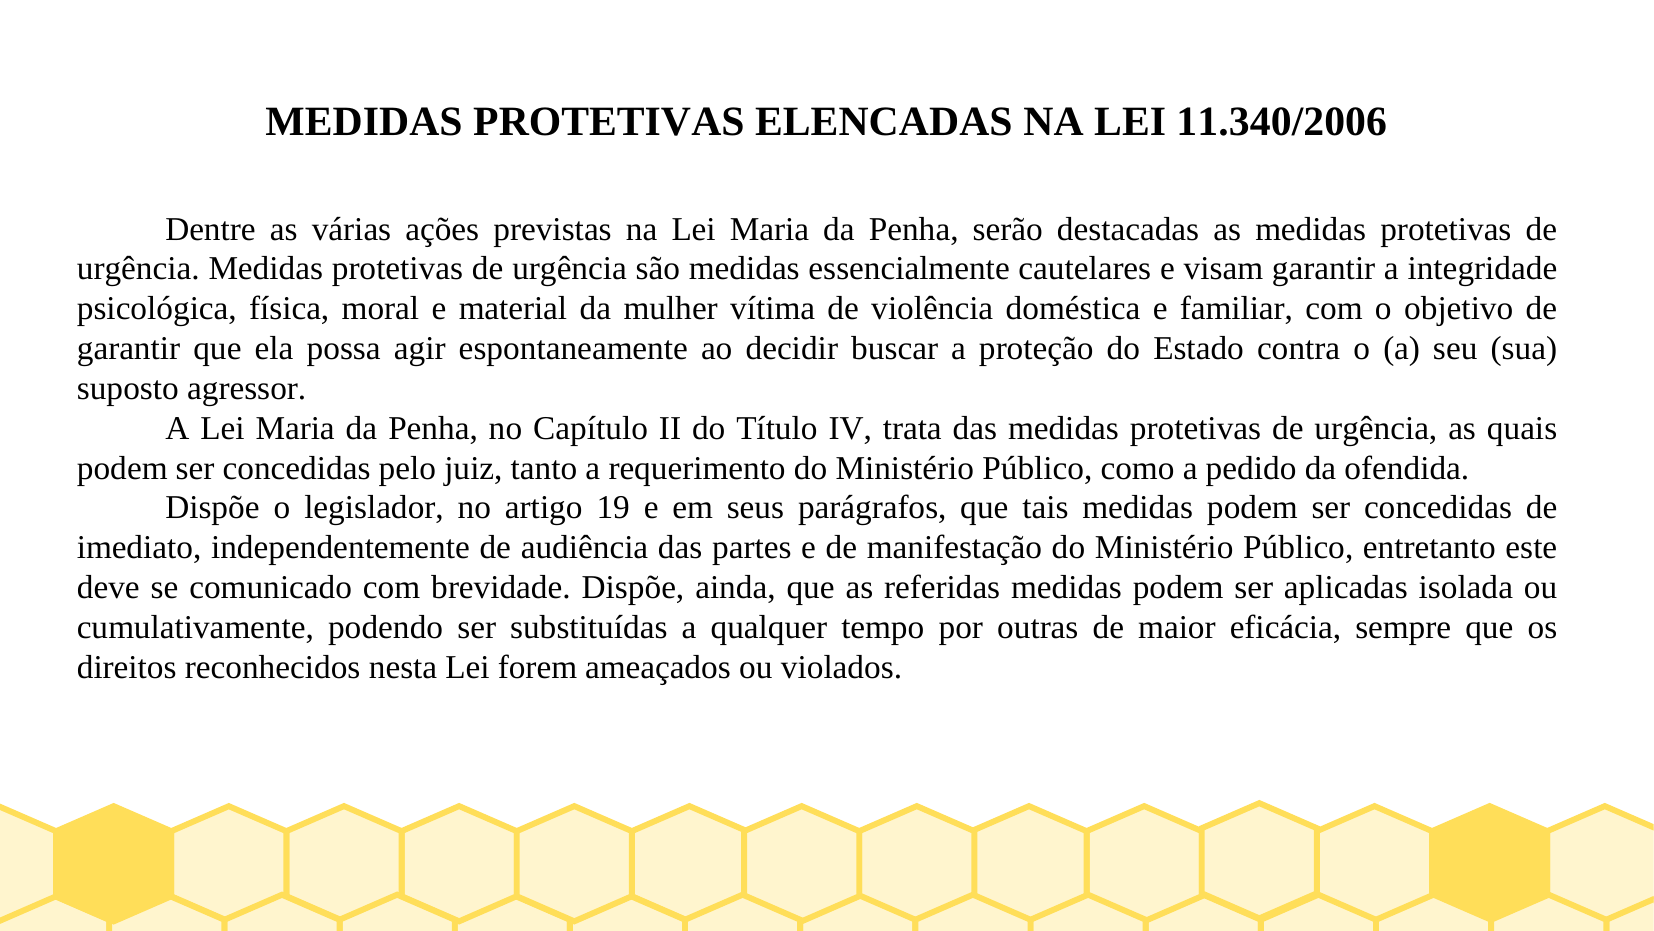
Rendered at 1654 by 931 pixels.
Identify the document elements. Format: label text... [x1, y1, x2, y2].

list Dentre as várias ações previstas na Lei Maria da Penha, serão destacadas as medidas protetivas de urgência. Medidas protetivas de urgência são medidas essencialmente cautelares e visam garantir a integridade psicológica, física, moral e material da mulher vítima de violência doméstica e familiar, com o objetivo de garantir que ela possa agir espontaneamente ao decidir buscar a proteção do Estado contra o (a) seu (sua) suposto agressor. A Lei Maria da Penha, no Capítulo II do Título IV, trata das medidas protetivas de urgência, as quais podem ser concedidas pelo juiz, tanto a requerimento do Ministério Público, como a pedido da ofendida. Dispõe o legislador, no artigo 19 e em seus parágrafos, que tais medidas podem ser concedidas de imediato, independentemente de audiência das partes e de manifestação do Ministério Público, entretanto este deve se comunicado com brevidade. Dispõe, ainda, que as referidas medidas podem ser aplicadas isolada ou cumulativamente, podendo ser substituídas a qualquer tempo por outras de maior eficácia, sempre que os direitos reconhecidos nesta Lei forem ameaçados ou violados. [76, 206, 1565, 747]
title MEDIDAS PROTETIVAS ELENCADAS NA LEI 11.340/2006 [82, 37, 1571, 193]
